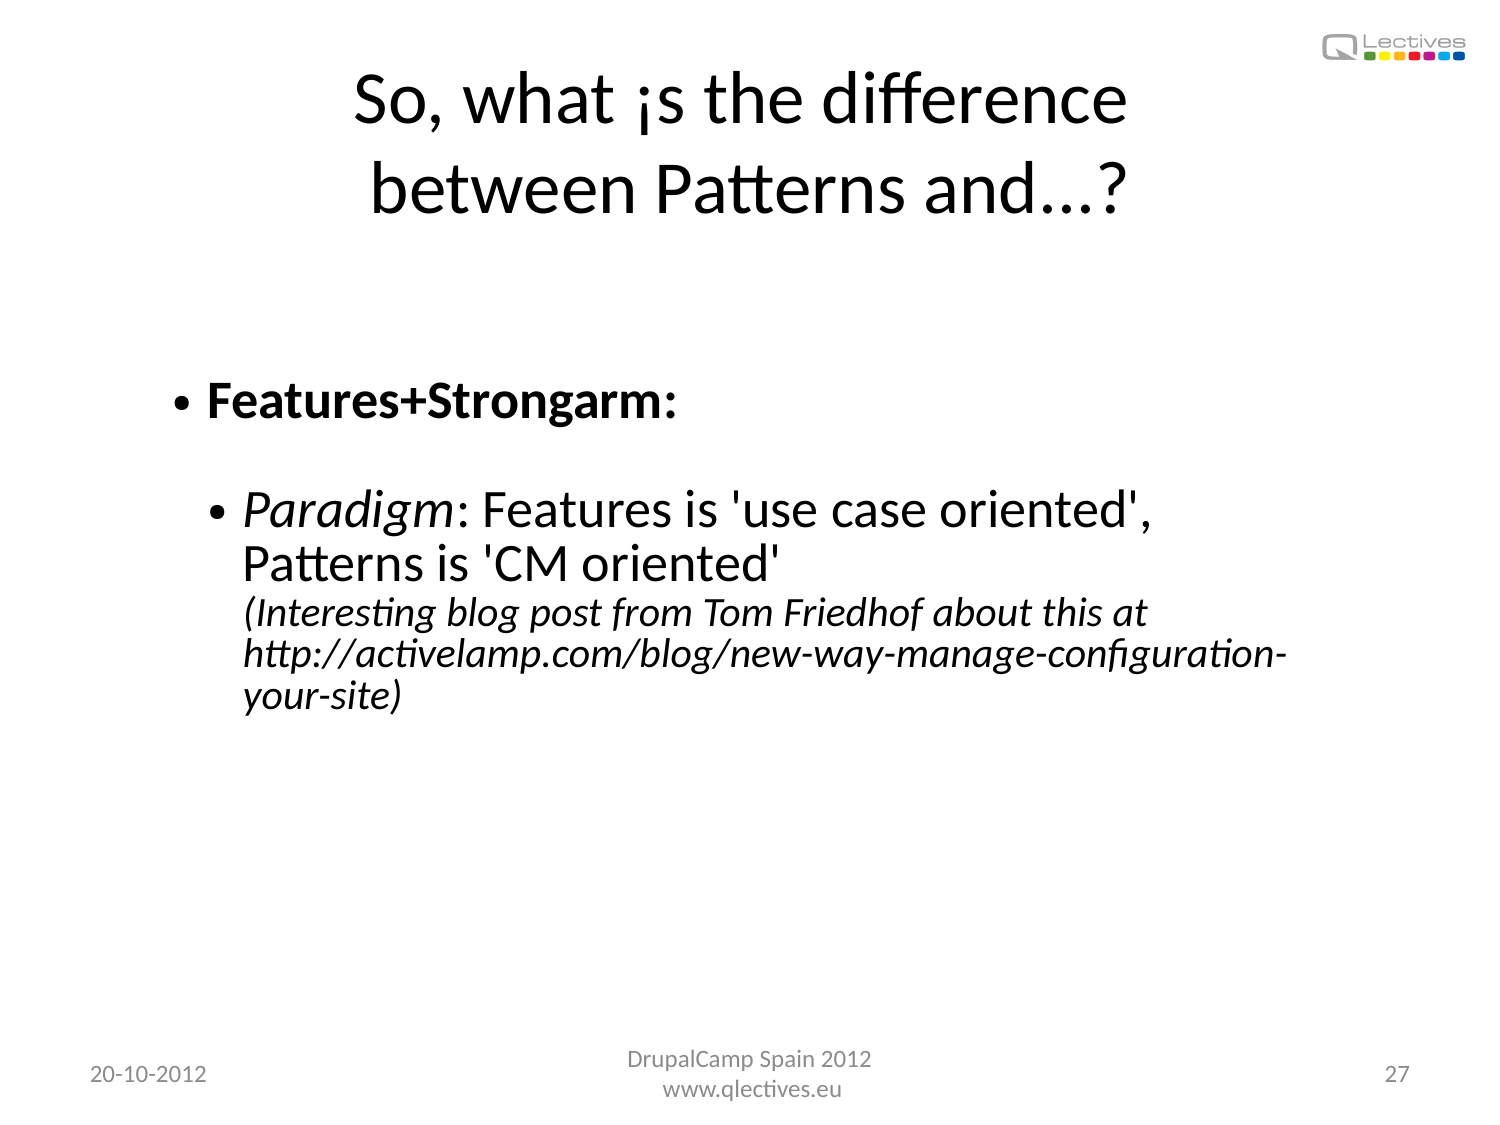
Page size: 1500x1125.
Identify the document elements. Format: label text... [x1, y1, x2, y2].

picture [1288, 9, 1500, 90]
text_box Features+Strongarm: Paradigm: Features is 'use case oriented', Patterns is 'CM oriented' (Interesting blog post from Tom Friedhof about this at http://activelamp.com/blog/new-way-manage-configuration-your-site) [157, 370, 1357, 846]
text_box So, what ¡s the difference between Patterns and...? [75, 45, 1425, 233]
text_box 20-10-2012 [74, 1042, 425, 1103]
text_box <number> [1074, 1042, 1425, 1103]
text_box DrupalCamp Spain 2012 www.qlectives.eu [512, 1042, 988, 1103]
